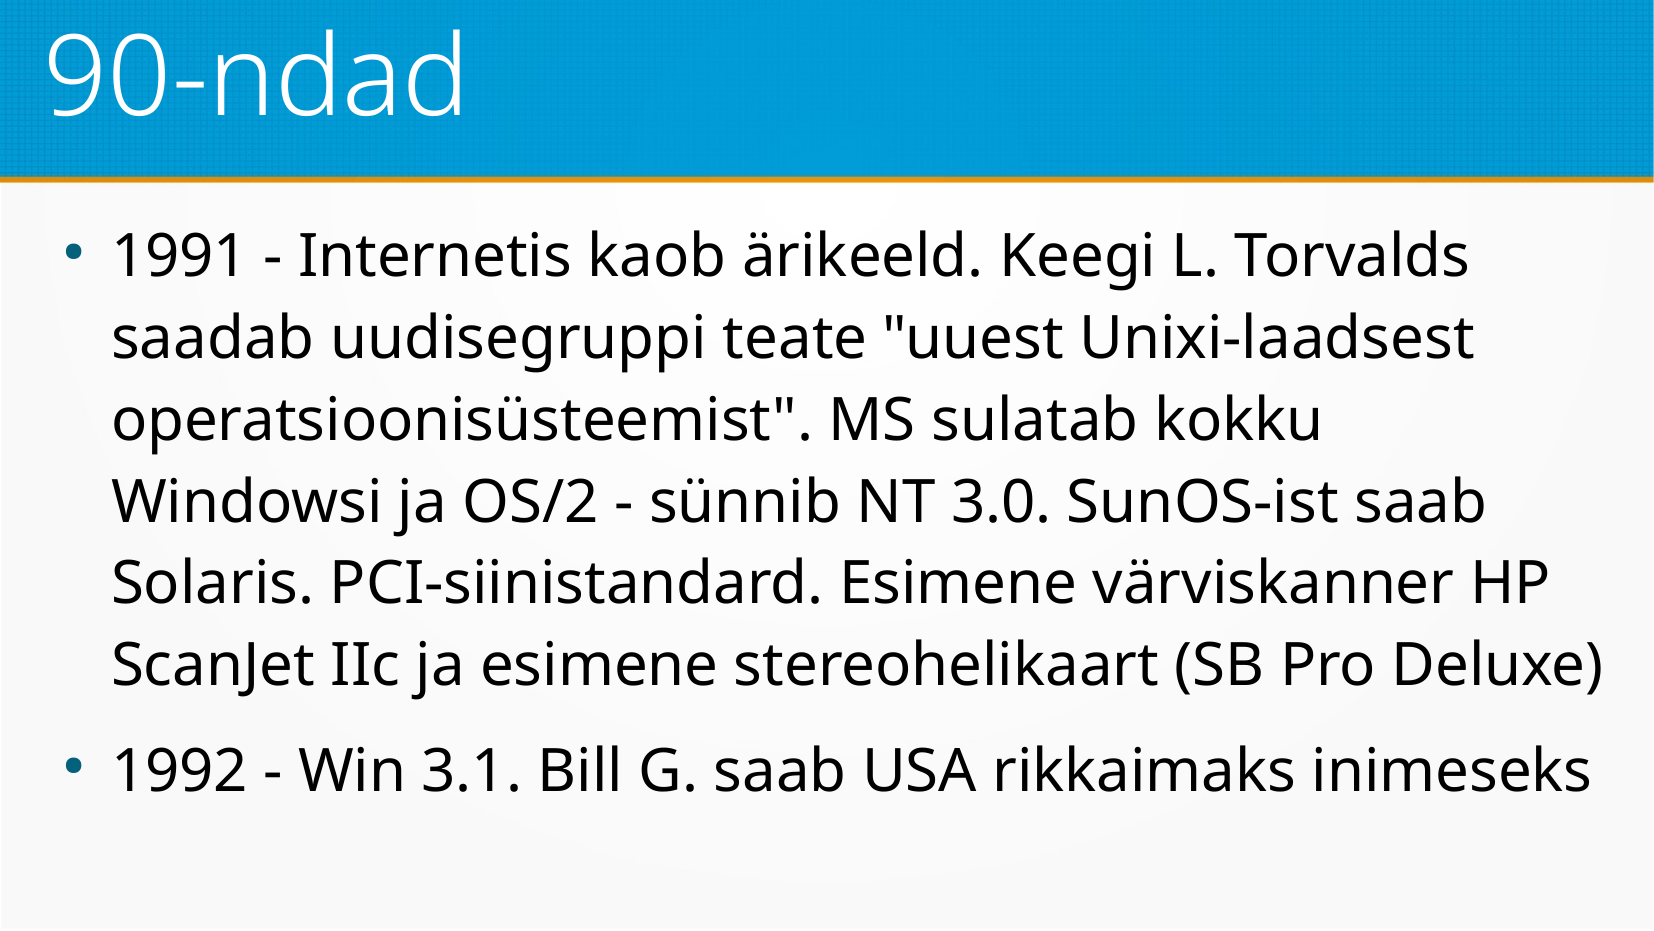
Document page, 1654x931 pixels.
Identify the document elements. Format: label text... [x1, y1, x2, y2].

picture [0, 175, 1654, 931]
list 1991 - Internetis kaob ärikeeld. Keegi L. Torvalds saadab uudisegruppi teate "uuest Unixi-laadsest operatsioonisüsteemist". MS sulatab kokku Windowsi ja OS/2 - sünnib NT 3.0. SunOS-ist saab Solaris. PCI-siinistandard. Esimene värviskanner HP ScanJet IIc ja esimene stereohelikaart (SB Pro Deluxe) 1992 - Win 3.1. Bill G. saab USA rikkaimaks inimeseks [47, 212, 1607, 902]
title 90-ndad [43, 0, 1619, 149]
